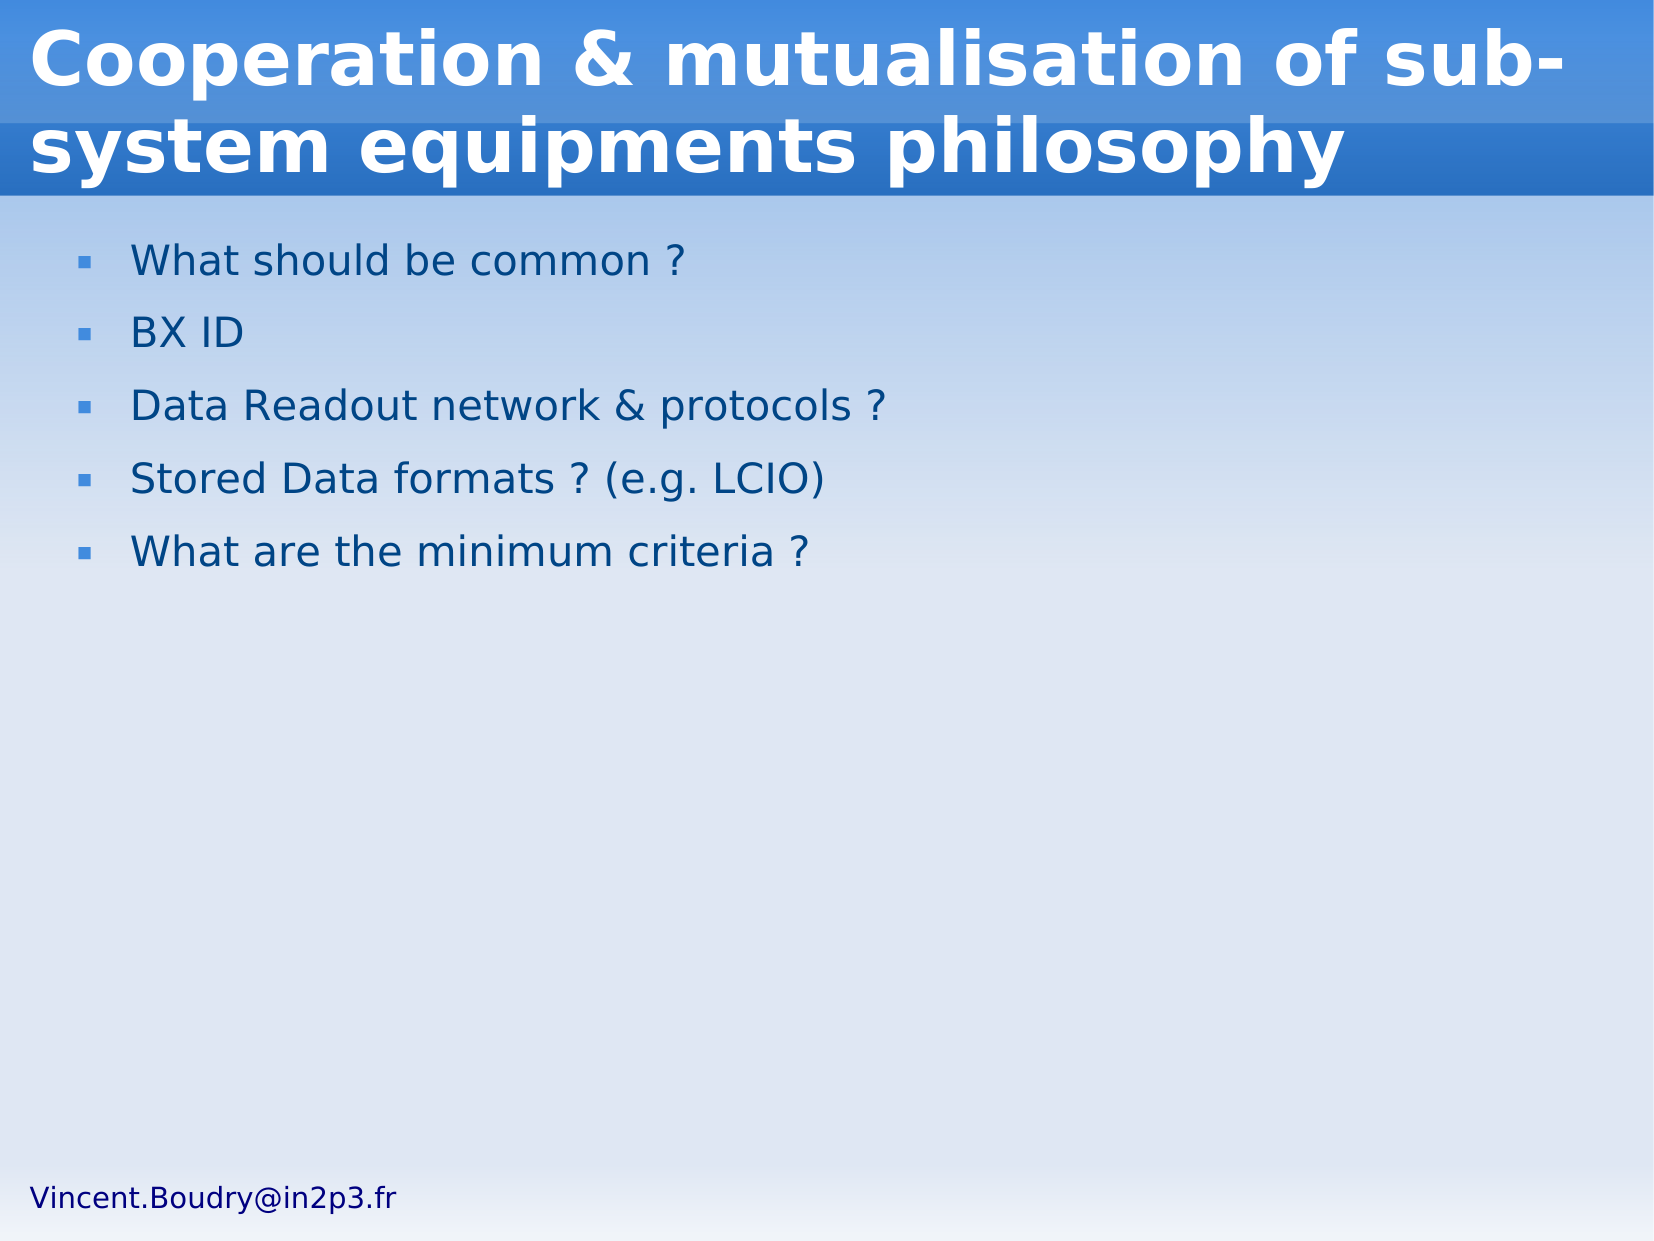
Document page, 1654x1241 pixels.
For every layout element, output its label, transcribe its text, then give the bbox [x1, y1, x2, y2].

title Cooperation & mutualisation of sub-system equipments philosophy [29, 7, 1654, 200]
picture [0, 0, 1654, 1241]
list What should be common ? BX ID Data Readout network & protocols ? Stored Data formats ? (e.g. LCIO) What are the minimum criteria ? [59, 236, 1595, 1137]
